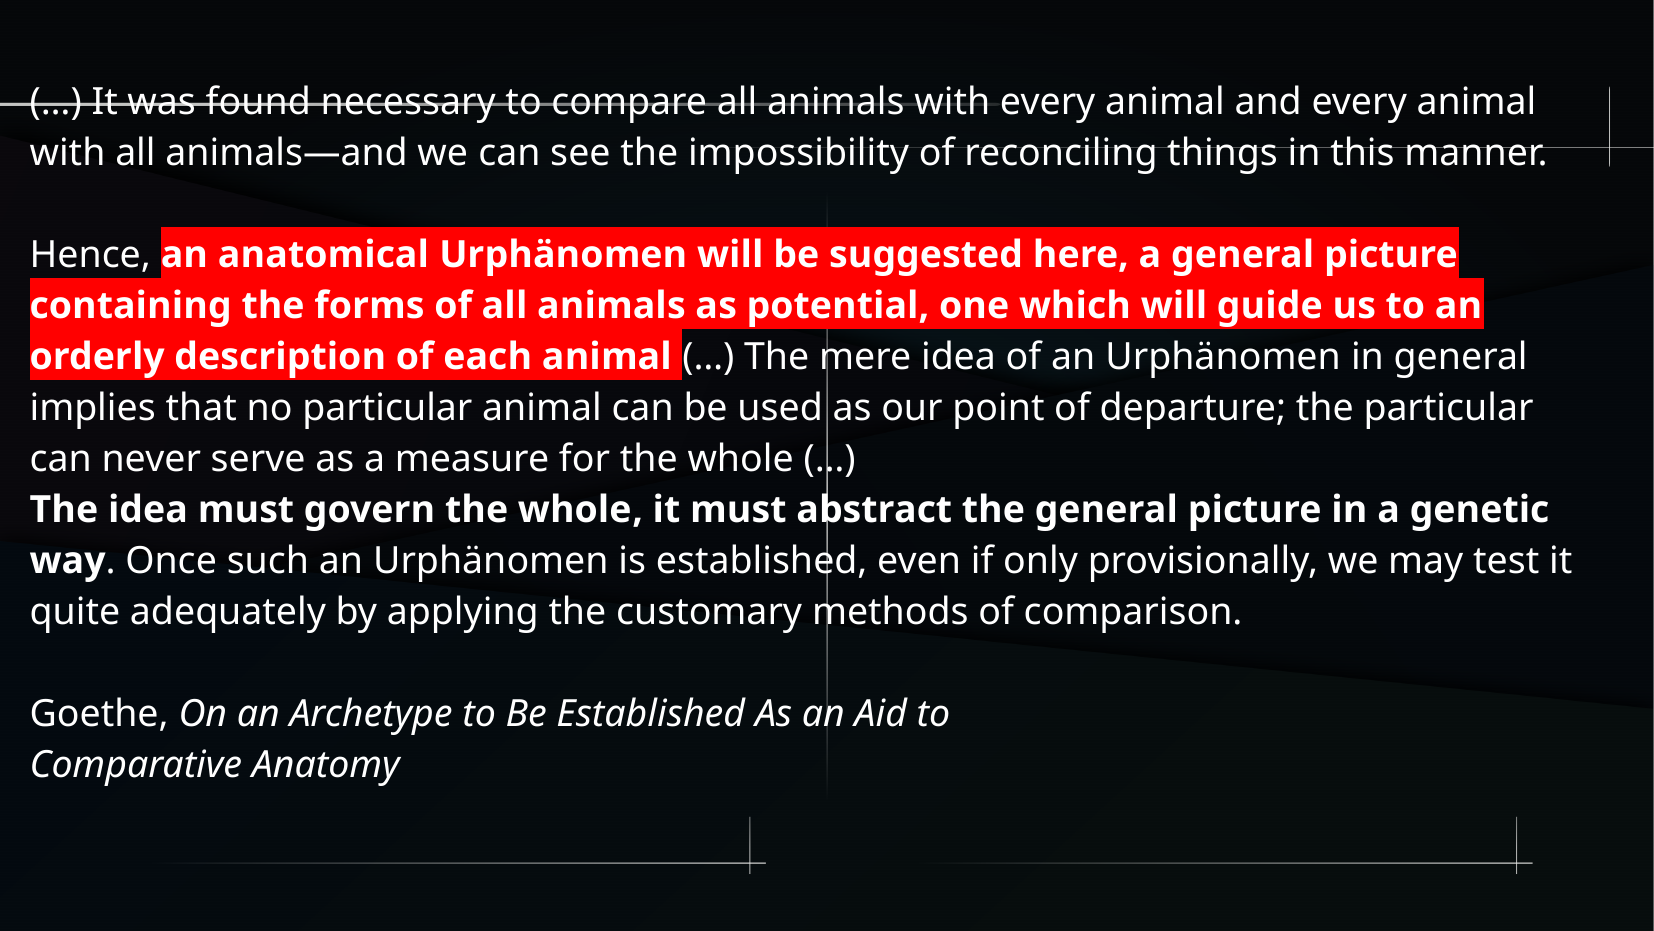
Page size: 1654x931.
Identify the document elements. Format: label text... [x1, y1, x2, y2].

title (…) It was found necessary to compare all animals with every animal and every animal with all animals—and we can see the impossibility of reconciling things in this manner. Hence, an anatomical Urphänomen will be suggested here, a general picture containing the forms of all animals as potential, one which will guide us to an orderly description of each animal (…) The mere idea of an Urphänomen in general implies that no particular animal can be used as our point of departure; the particular can never serve as a measure for the whole (…) The idea must govern the whole, it must abstract the general picture in a genetic way. Once such an Urphänomen is established, even if only provisionally, we may test it quite adequately by applying the customary methods of comparison. Goethe, On an Archetype to Be Established As an Aid to Comparative Anatomy [29, 185, 1595, 677]
picture [0, 0, 1654, 931]
